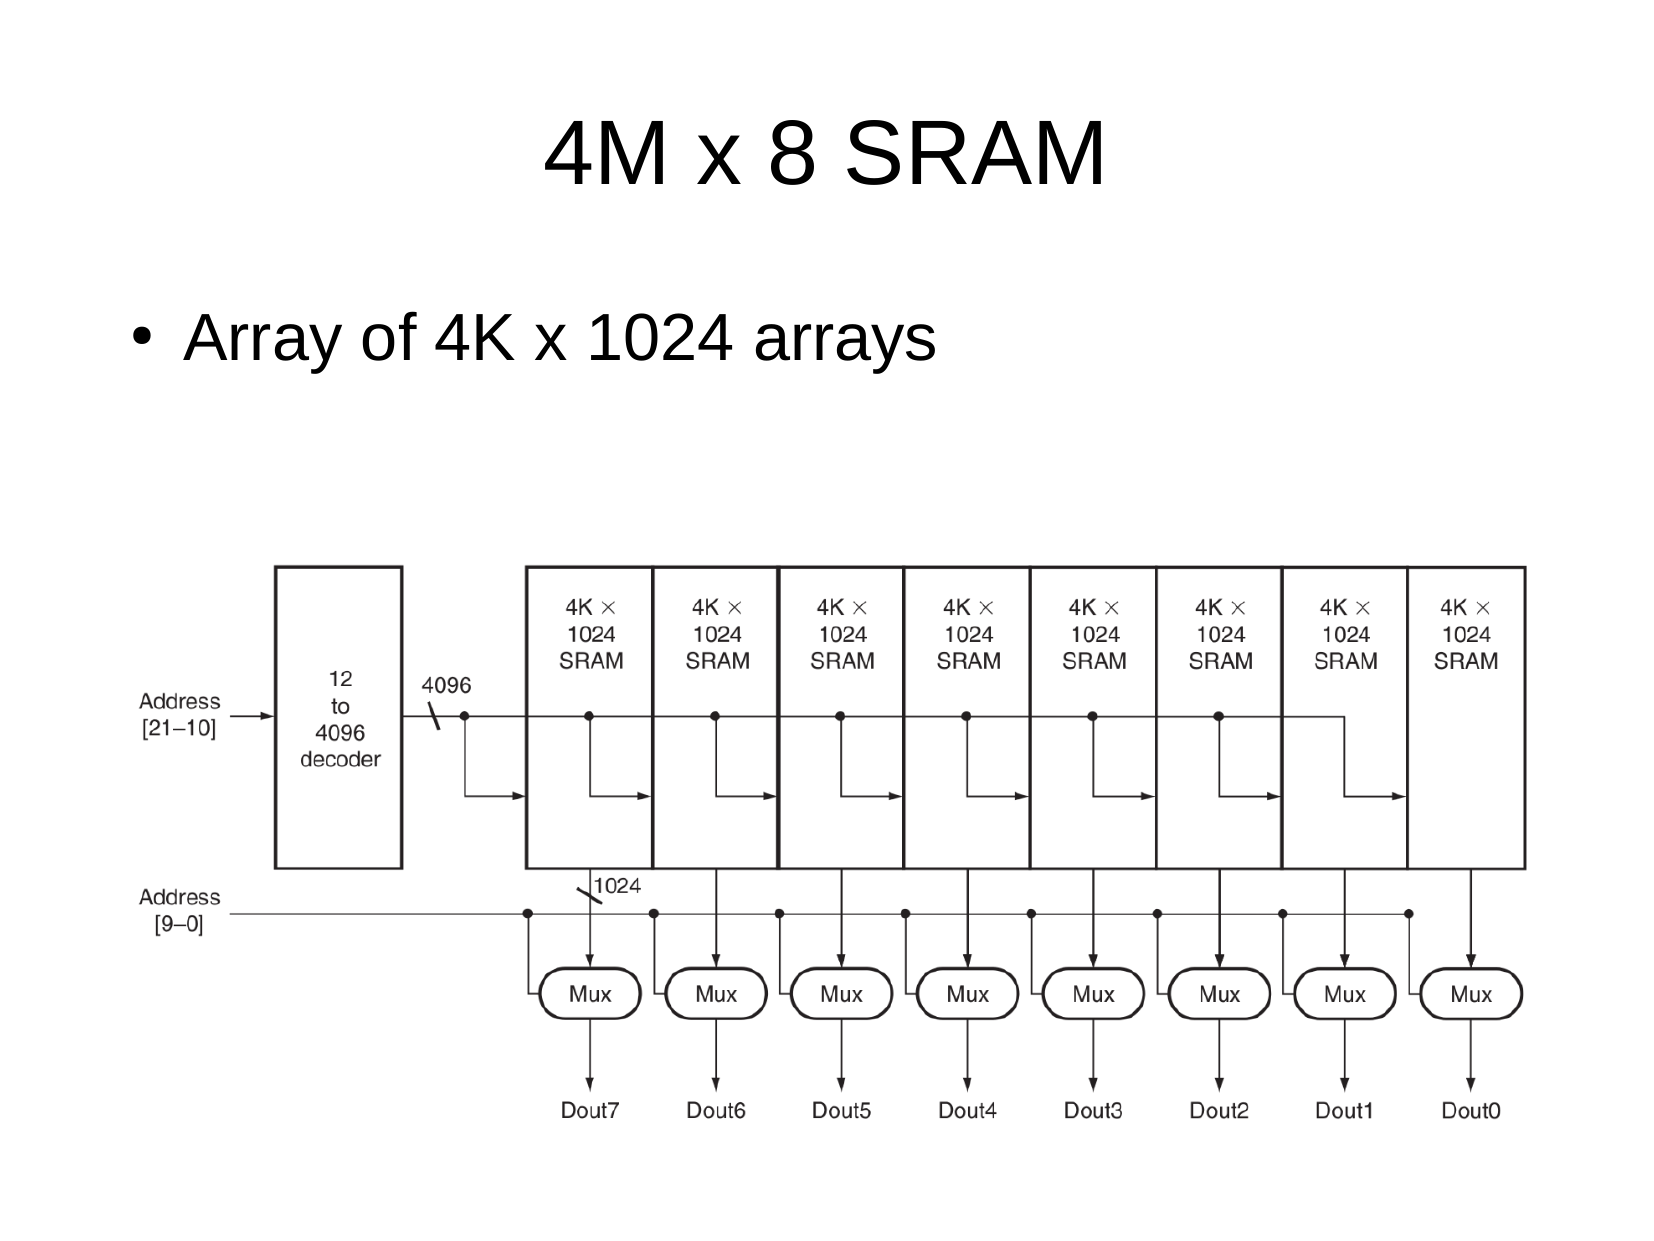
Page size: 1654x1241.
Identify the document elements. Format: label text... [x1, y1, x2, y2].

title 4M x 8 SRAM [82, 49, 1571, 257]
list Array of 4K x 1024 arrays [112, 300, 1426, 523]
picture [96, 523, 1558, 1134]
